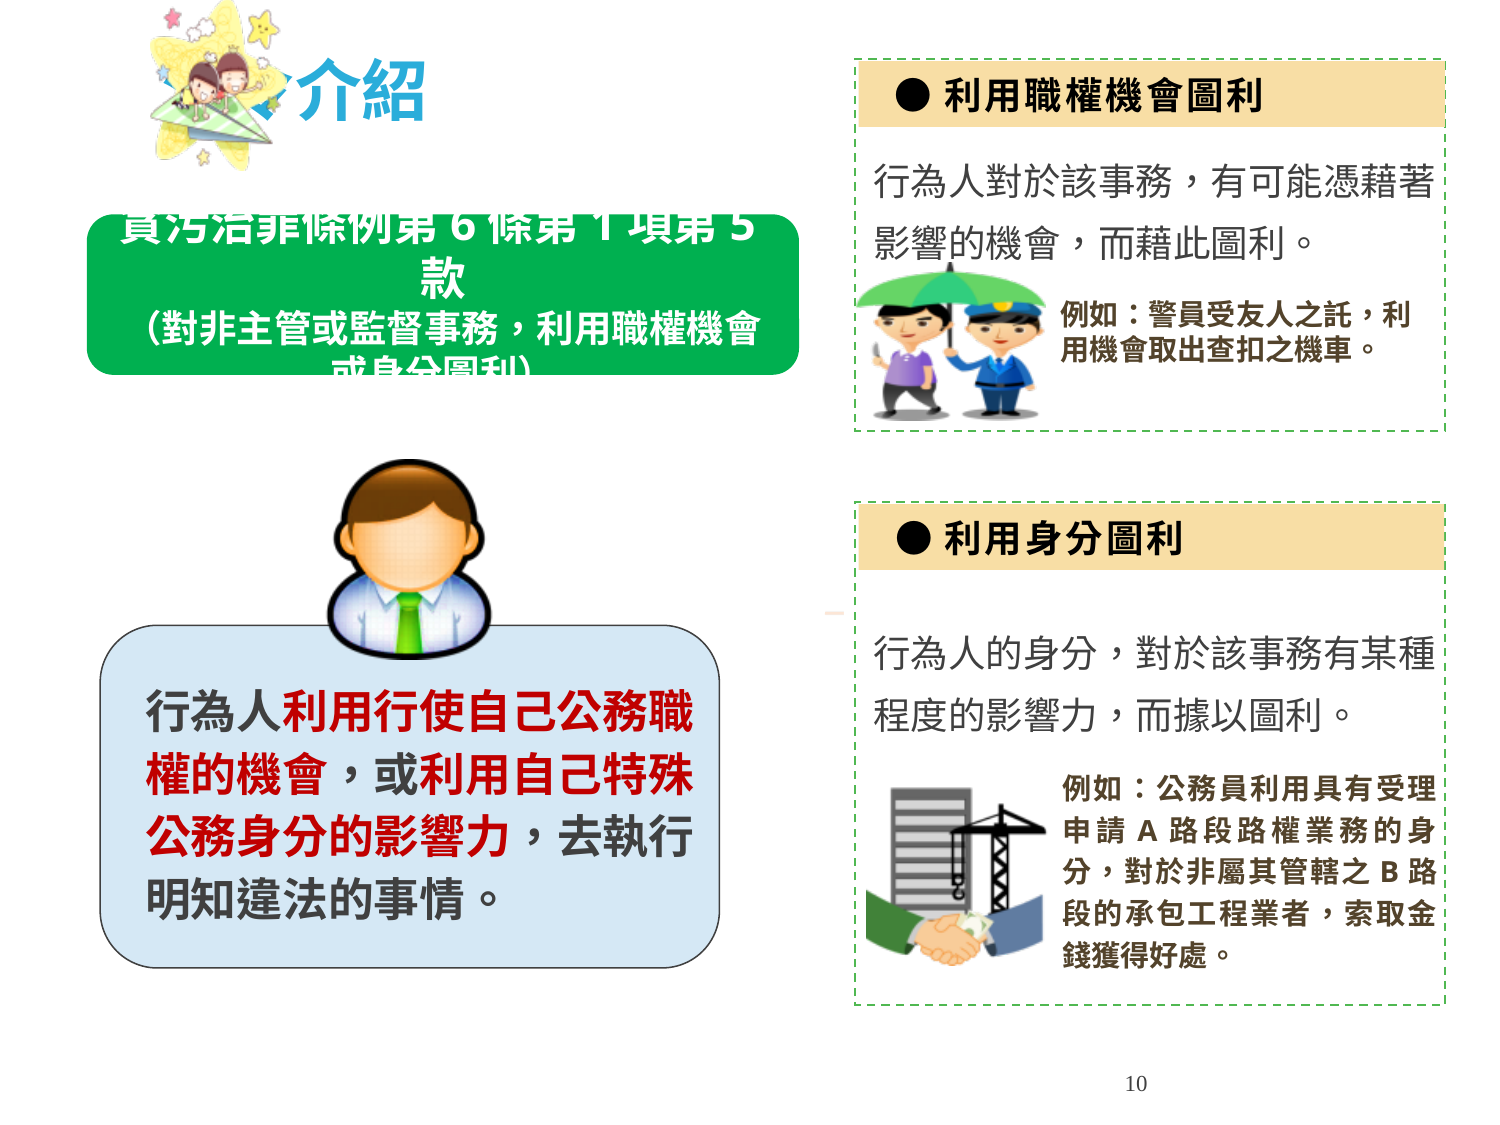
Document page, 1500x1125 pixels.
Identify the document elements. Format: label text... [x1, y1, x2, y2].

text_box 行為人利用行使自己公務職權的機會，或利用自己特殊公務身分的影響力，去執行明知違法的事情。 [130, 667, 720, 933]
picture [866, 777, 1065, 966]
text_box 例如：公務員利用具有受理申請A路段路權業務的身分，對於非屬其管轄之B路段的承包工程業者，索取金錢獲得好處。 [1047, 755, 1452, 980]
picture [150, 0, 287, 171]
text_box ●利用身分圖利 [858, 504, 1445, 570]
text_box [0, 0, 1500, 1125]
picture [844, 262, 1046, 421]
text_box 行為人對於該事務，有可能憑藉著影響的機會，而藉此圖利。 [843, 49, 1459, 445]
picture [309, 459, 510, 660]
text_box 例如：警員受友人之託，利用機會取出查扣之機車。 [1045, 289, 1444, 374]
text_box 行為人的身分，對於該事務有某種程度的影響力，而據以圖利。 [843, 492, 1459, 1020]
text_box 法令介紹 [287, 42, 1445, 146]
text_box 貪污治罪條例第6條第1項第5款 （對非主管或監督事務，利用職權機會或身分圖利） [86, 214, 800, 375]
slide_number <編號> [1059, 1052, 1163, 1113]
text_box ●利用職權機會圖利 [858, 61, 1445, 127]
